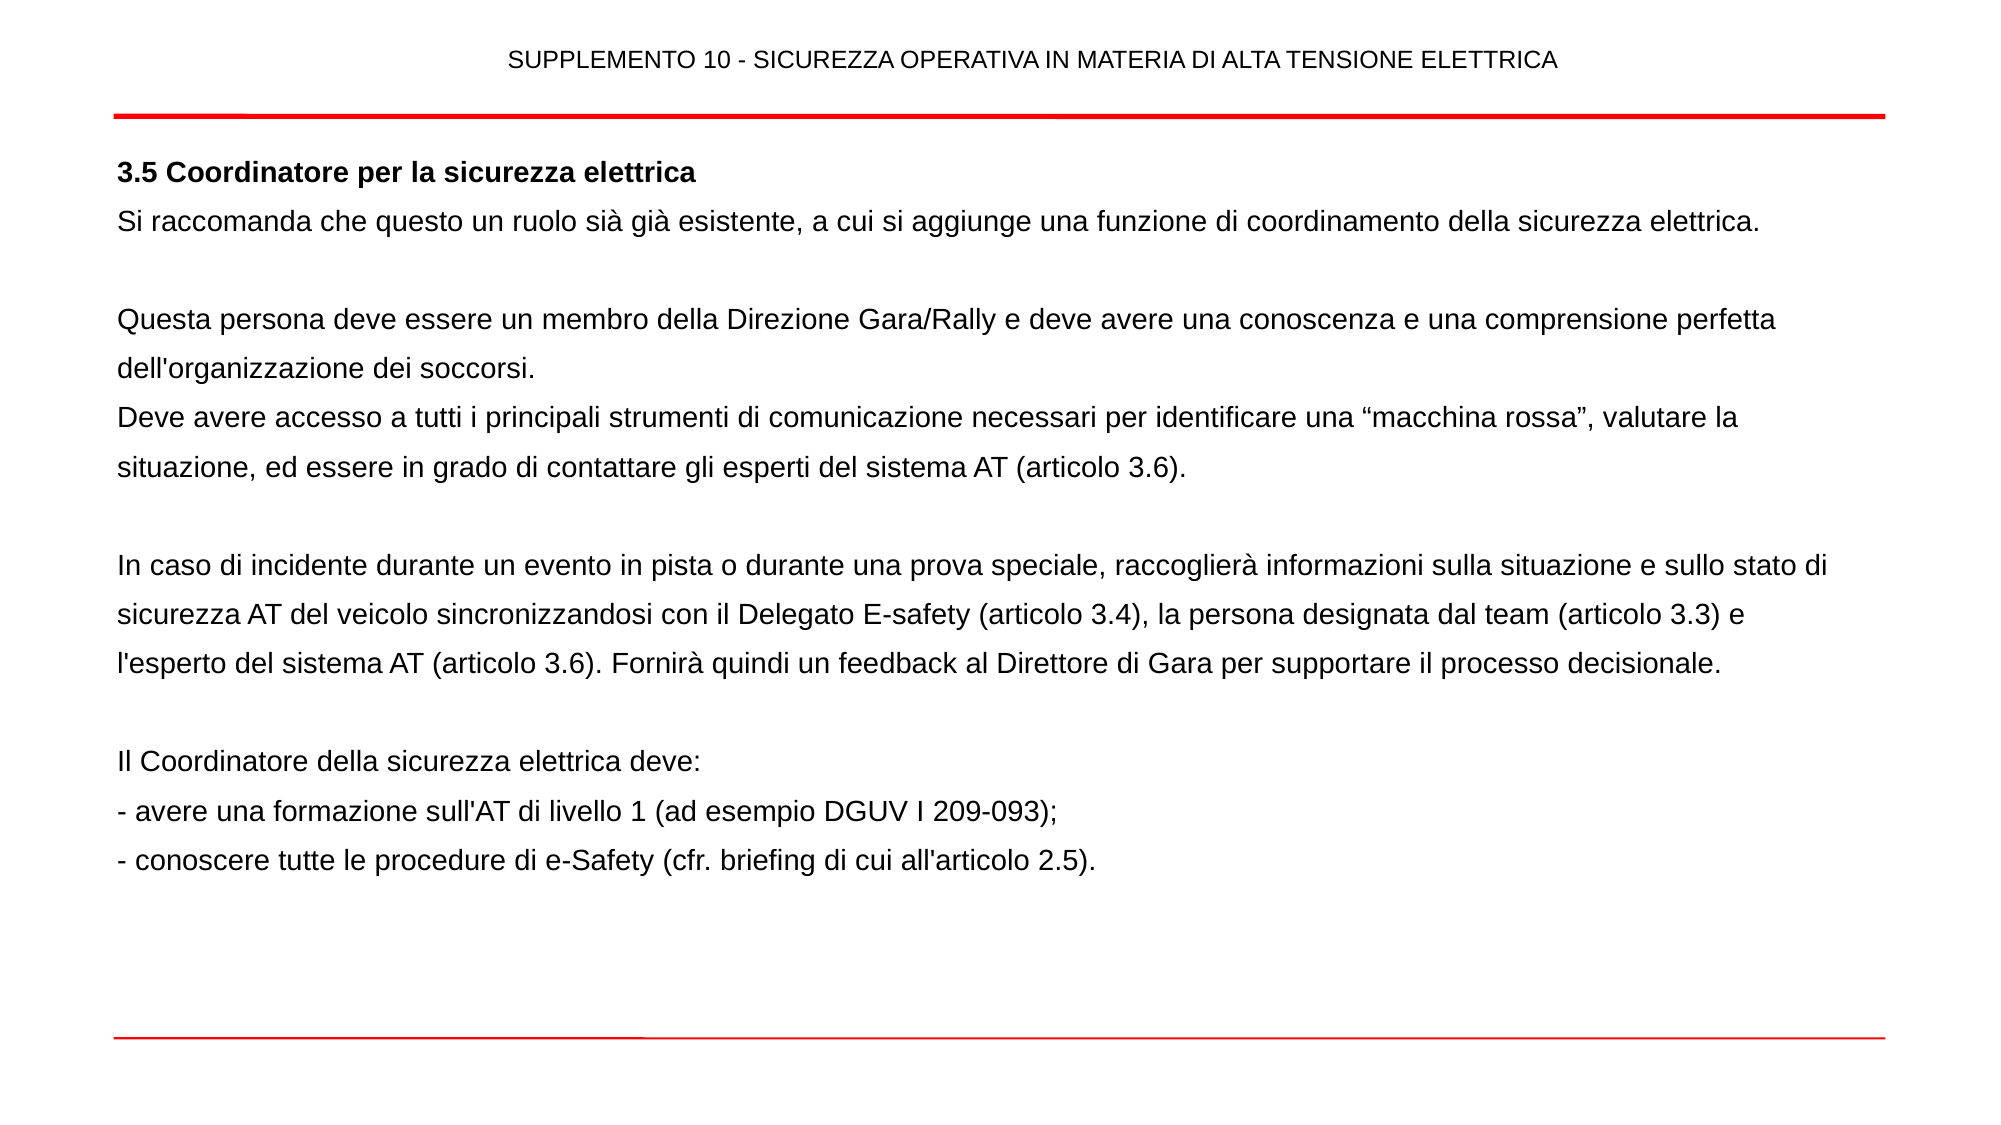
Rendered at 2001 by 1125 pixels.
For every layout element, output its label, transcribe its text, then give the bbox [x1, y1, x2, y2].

text_box 3.5 Coordinatore per la sicurezza elettrica Si raccomanda che questo un ruolo sià già esistente, a cui si aggiunge una funzione di coordinamento della sicurezza elettrica. Questa persona deve essere un membro della Direzione Gara/Rally e deve avere una conoscenza e una comprensione perfetta dell'organizzazione dei soccorsi. Deve avere accesso a tutti i principali strumenti di comunicazione necessari per identificare una “macchina rossa”, valutare la situazione, ed essere in grado di contattare gli esperti del sistema AT (articolo 3.6). In caso di incidente durante un evento in pista o durante una prova speciale, raccoglierà informazioni sulla situazione e sullo stato di sicurezza AT del veicolo sincronizzandosi con il Delegato E-safety (articolo 3.4), la persona designata dal team (articolo 3.3) e l'esperto del sistema AT (articolo 3.6). Fornirà quindi un feedback al Direttore di Gara per supportare il processo decisionale. Il Coordinatore della sicurezza elettrica deve: - avere una formazione sull'AT di livello 1 (ad esempio DGUV I 209-093); - conoscere tutte le procedure di e-Safety (cfr. briefing di cui all'articolo 2.5). [102, 132, 1875, 884]
text_box SUPPLEMENTO 10 - SICUREZZA OPERATIVA IN MATERIA DI ALTA TENSIONE ELETTRICA [173, 38, 1895, 82]
